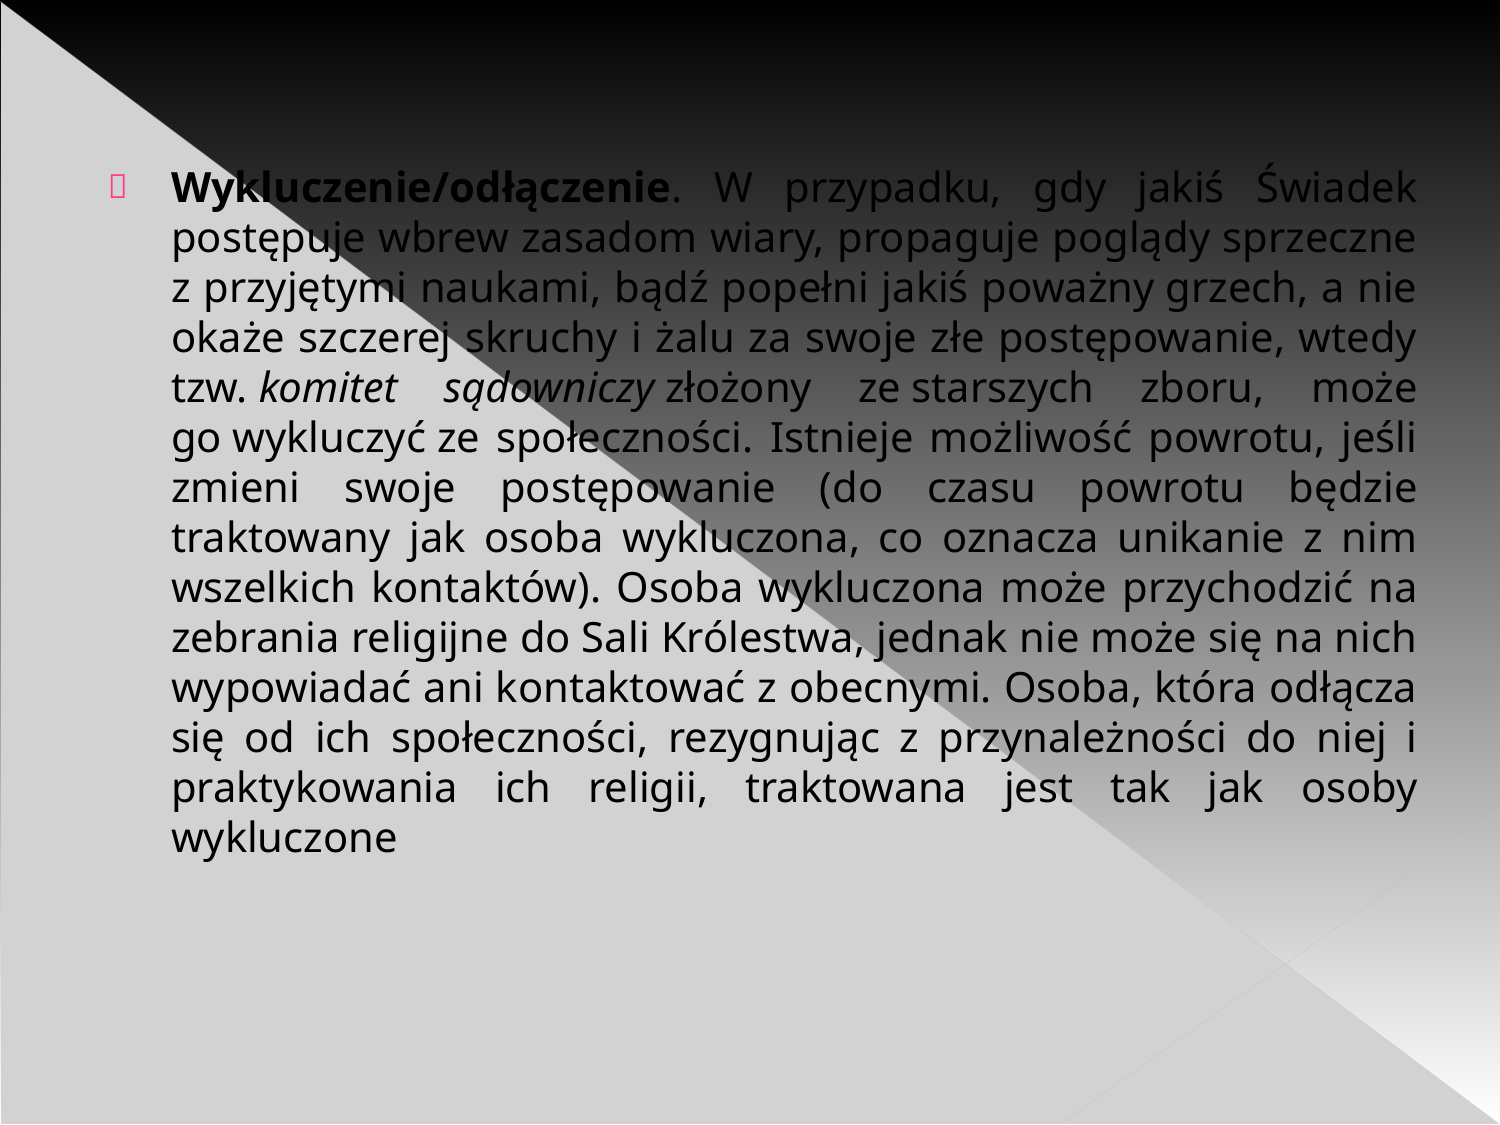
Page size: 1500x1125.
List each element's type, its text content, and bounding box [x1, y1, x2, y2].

list Wykluczenie/odłączenie. W przypadku, gdy jakiś Świadek postępuje wbrew zasadom wiary, propaguje poglądy sprzeczne z przyjętymi naukami, bądź popełni jakiś poważny grzech, a nie okaże szczerej skruchy i żalu za swoje złe postępowanie, wtedy tzw. komitet sądowniczy złożony ze starszych zboru, może go wykluczyć ze społeczności. Istnieje możliwość powrotu, jeśli zmieni swoje postępowanie (do czasu powrotu będzie traktowany jak osoba wykluczona, co oznacza unikanie z nim wszelkich kontaktów). Osoba wykluczona może przychodzić na zebrania religijne do Sali Królestwa, jednak nie może się na nich wypowiadać ani kontaktować z obecnymi. Osoba, która odłącza się od ich społeczności, rezygnując z przynależności do niej i praktykowania ich religii, traktowana jest tak jak osoby wykluczone [82, 153, 1433, 891]
